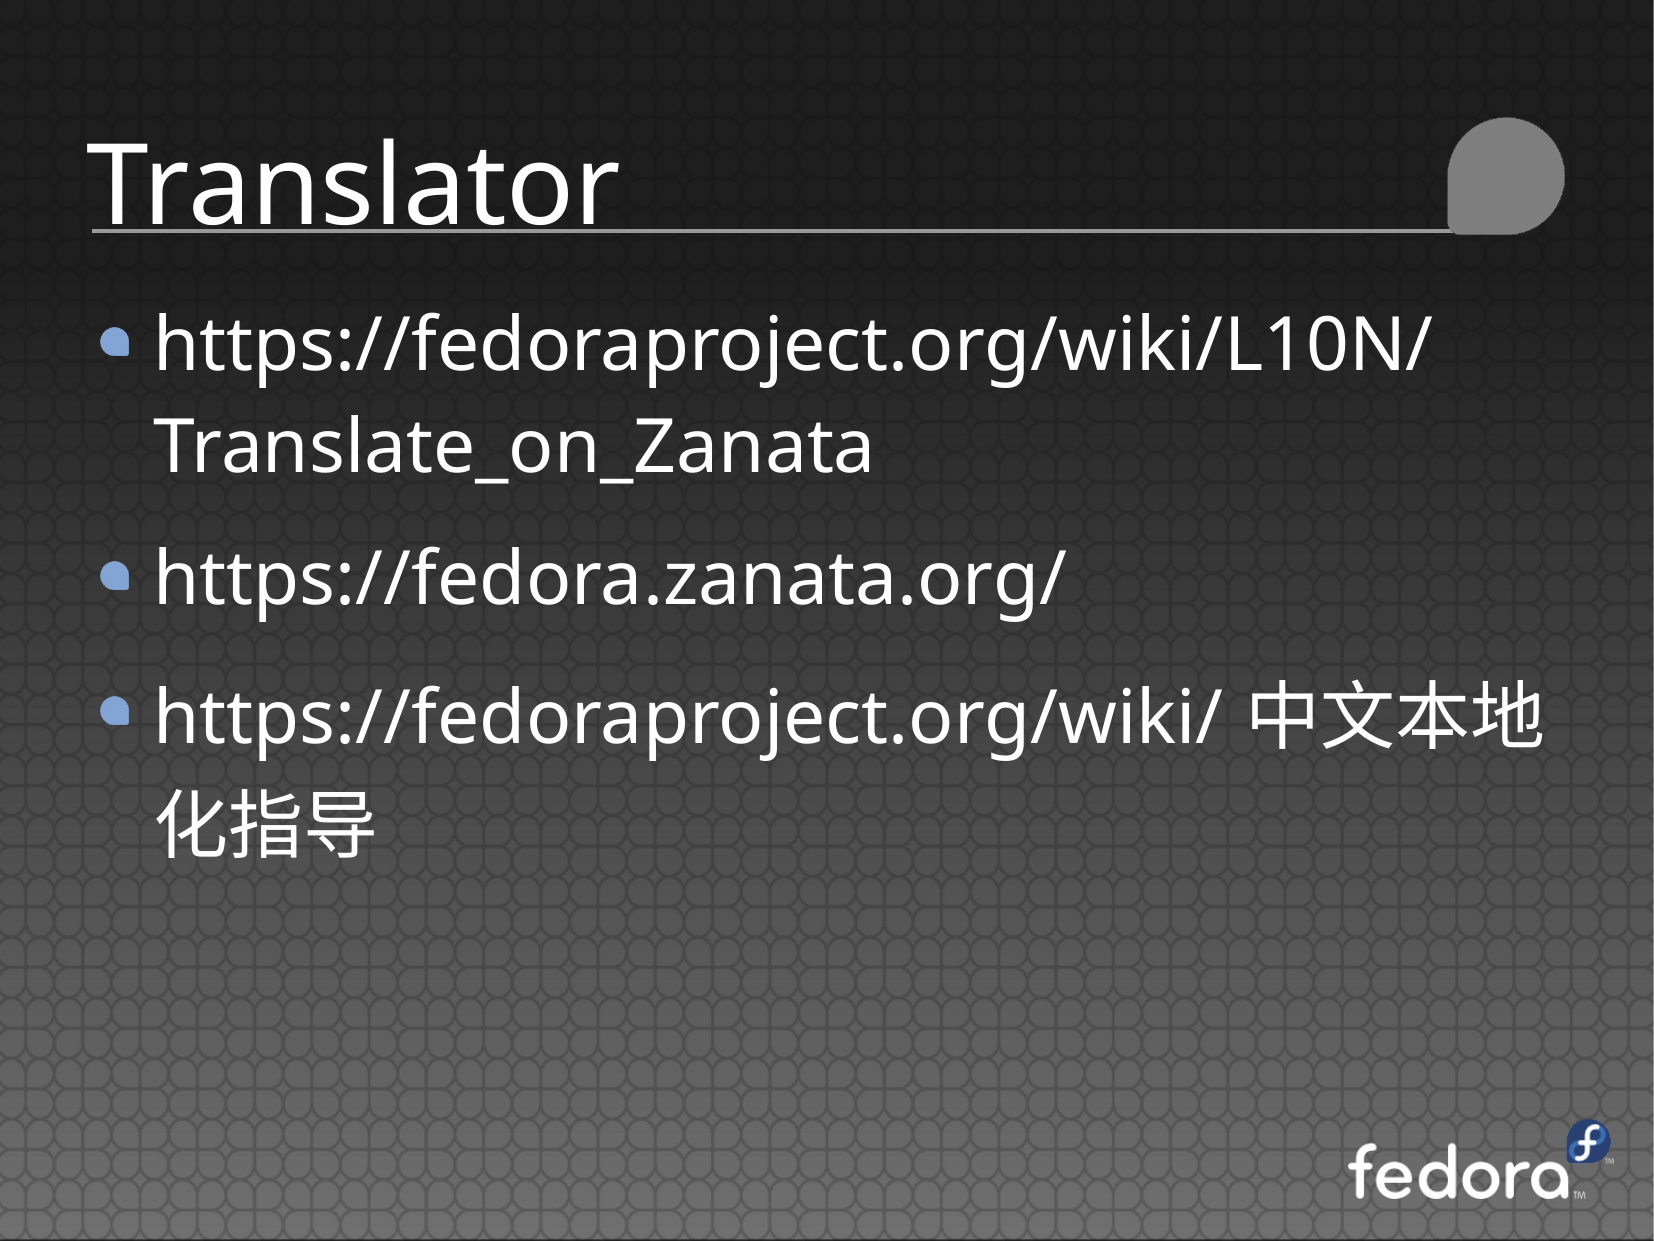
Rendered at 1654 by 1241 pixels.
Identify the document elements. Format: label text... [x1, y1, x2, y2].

title Translator [86, 112, 1576, 249]
picture [0, 0, 1654, 1241]
list https://fedoraproject.org/wiki/L10N/Translate_on_Zanata https://fedora.zanata.org/ https://fedoraproject.org/wiki/中文本地化指导 [82, 290, 1571, 1078]
